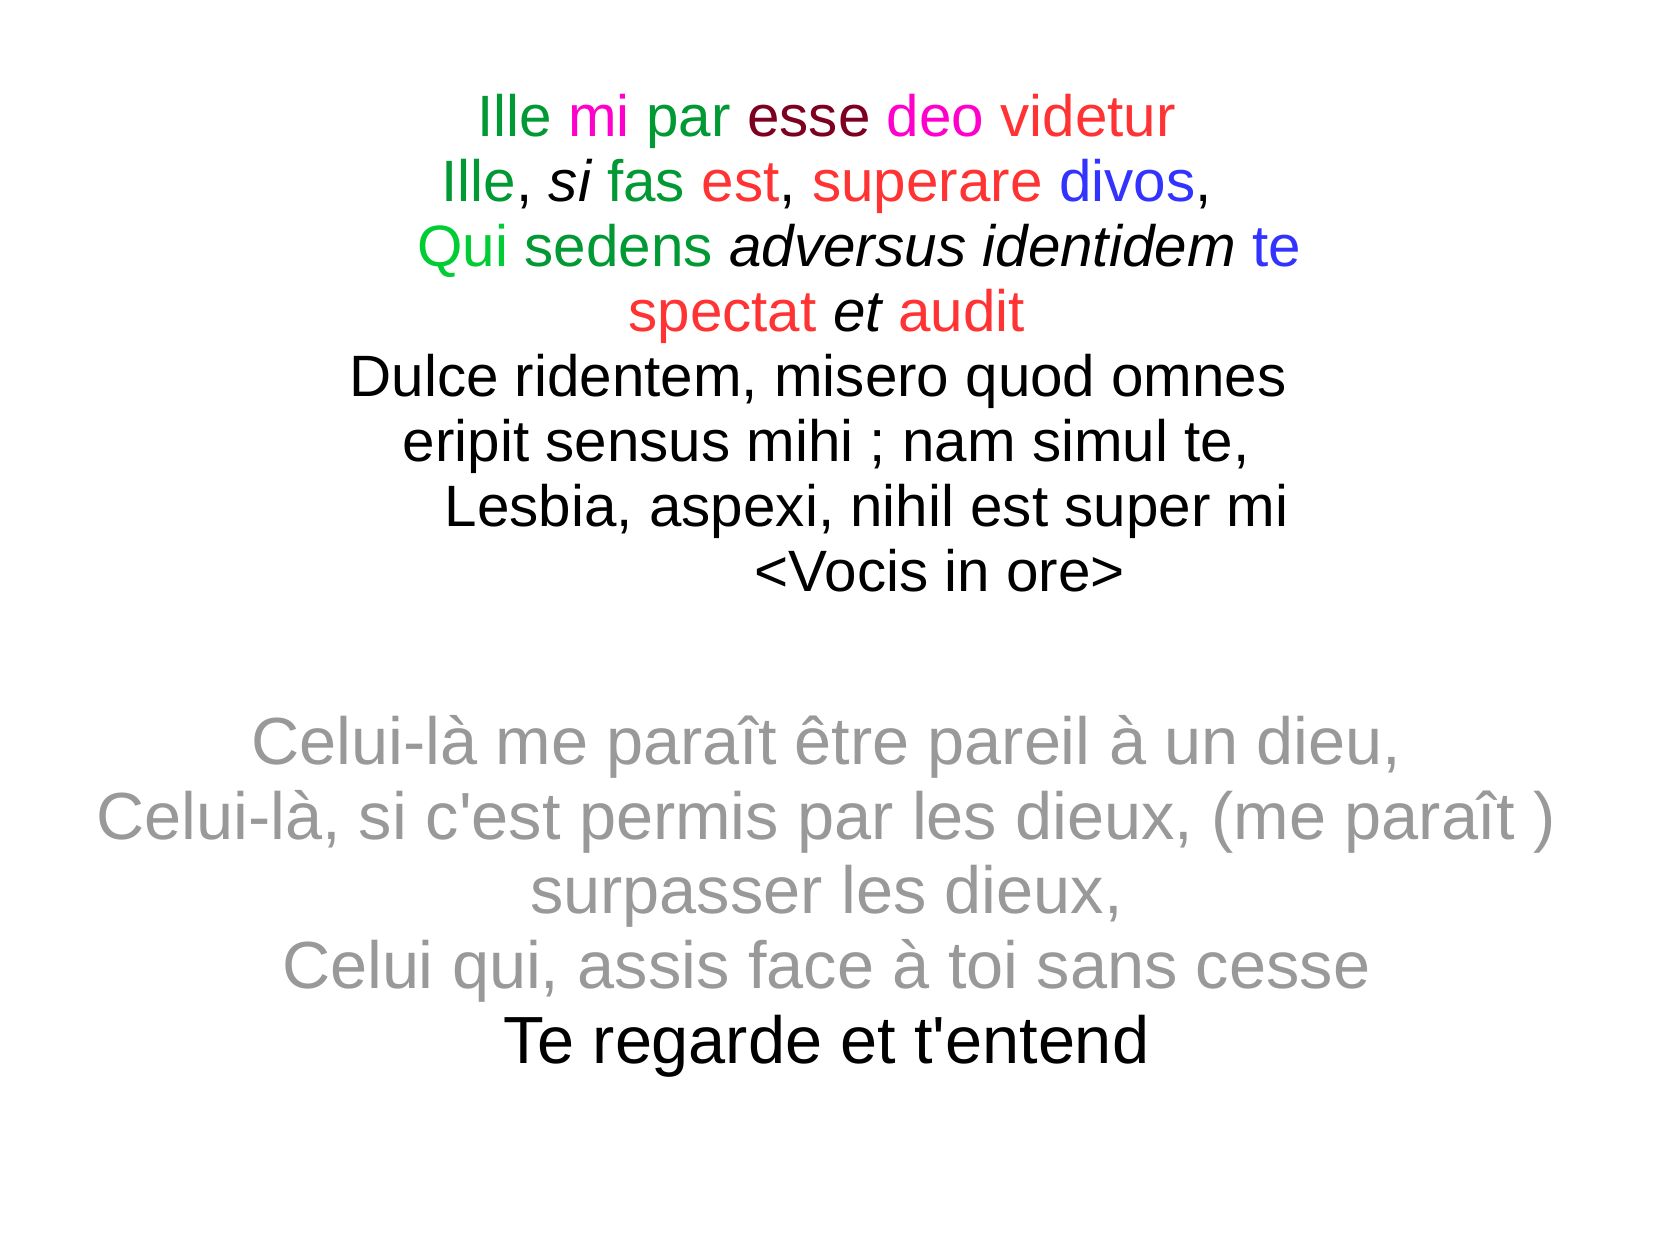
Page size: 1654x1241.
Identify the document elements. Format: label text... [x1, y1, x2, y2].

title Ille mi par esse deo videtur Ille, si fas est, superare divos, Qui sedens adversus identidem te spectat et audit Dulce ridentem, misero quod omnes eripit sensus mihi ; nam simul te, Lesbia, aspexi, nihil est super mi <Vocis in ore> [82, 49, 1571, 638]
subtitle Celui-là me paraît être pareil à un dieu, Celui-là, si c'est permis par les dieux, (me paraît ) surpasser les dieux, Celui qui, assis face à toi sans cesse Te regarde et t'entend [82, 673, 1571, 1109]
